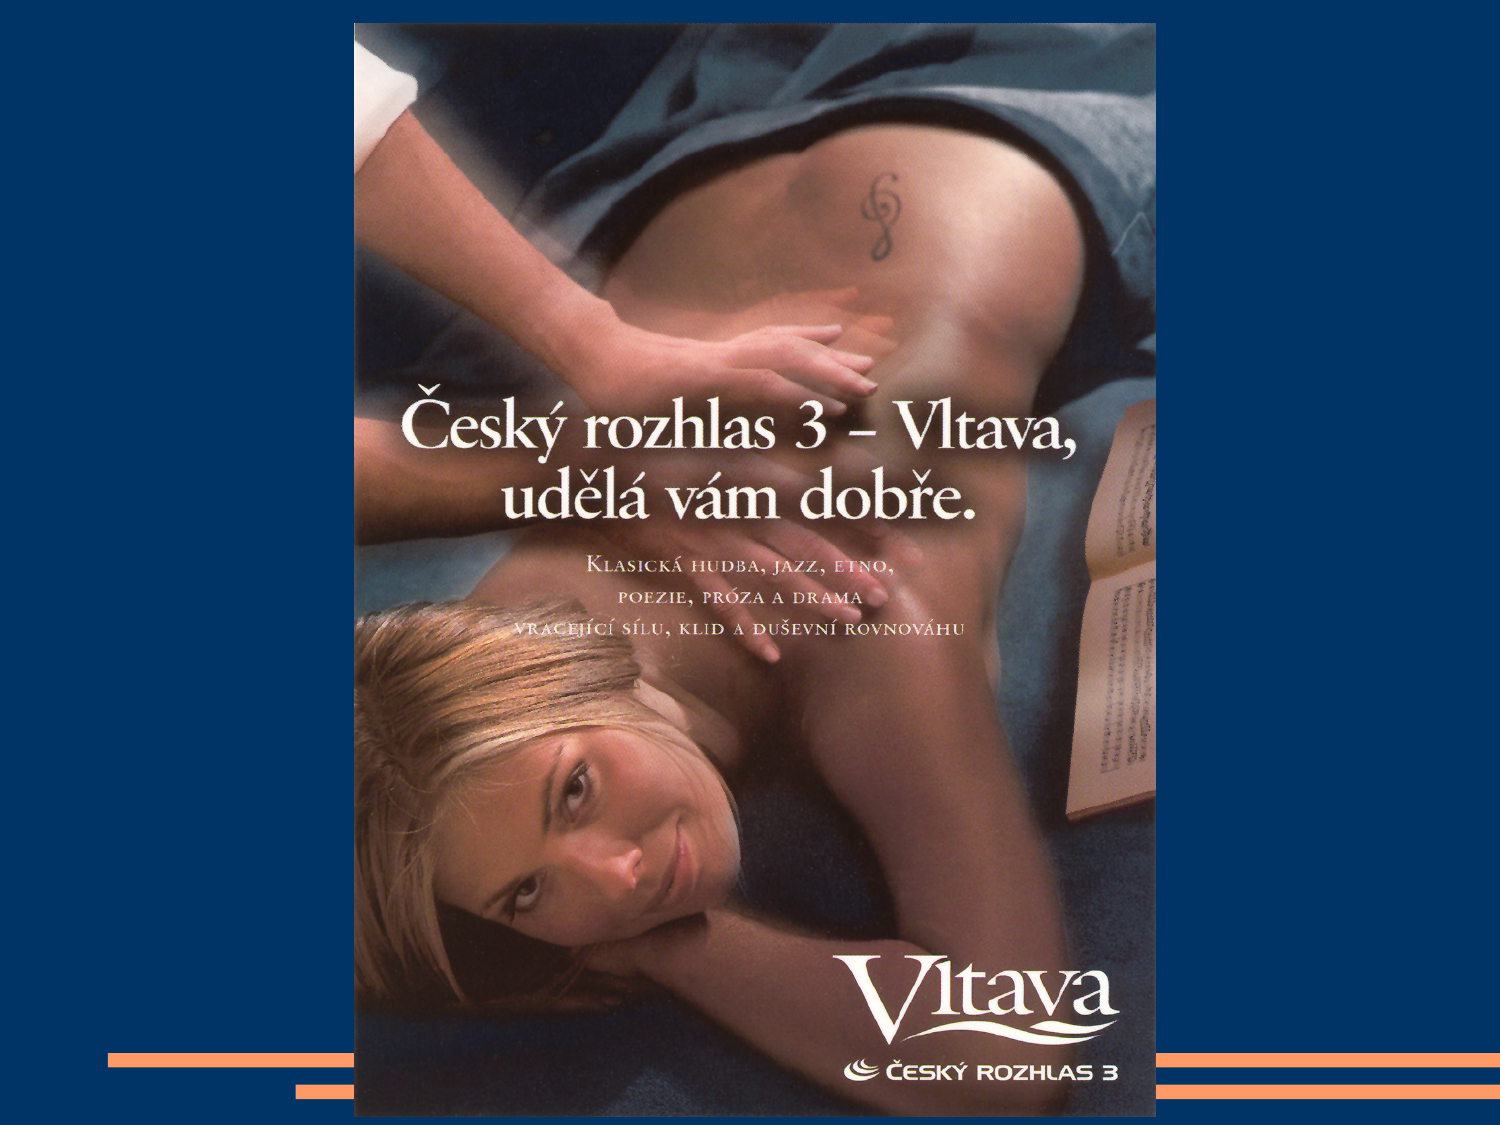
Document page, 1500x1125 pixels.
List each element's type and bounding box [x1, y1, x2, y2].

picture [354, 23, 1156, 1117]
